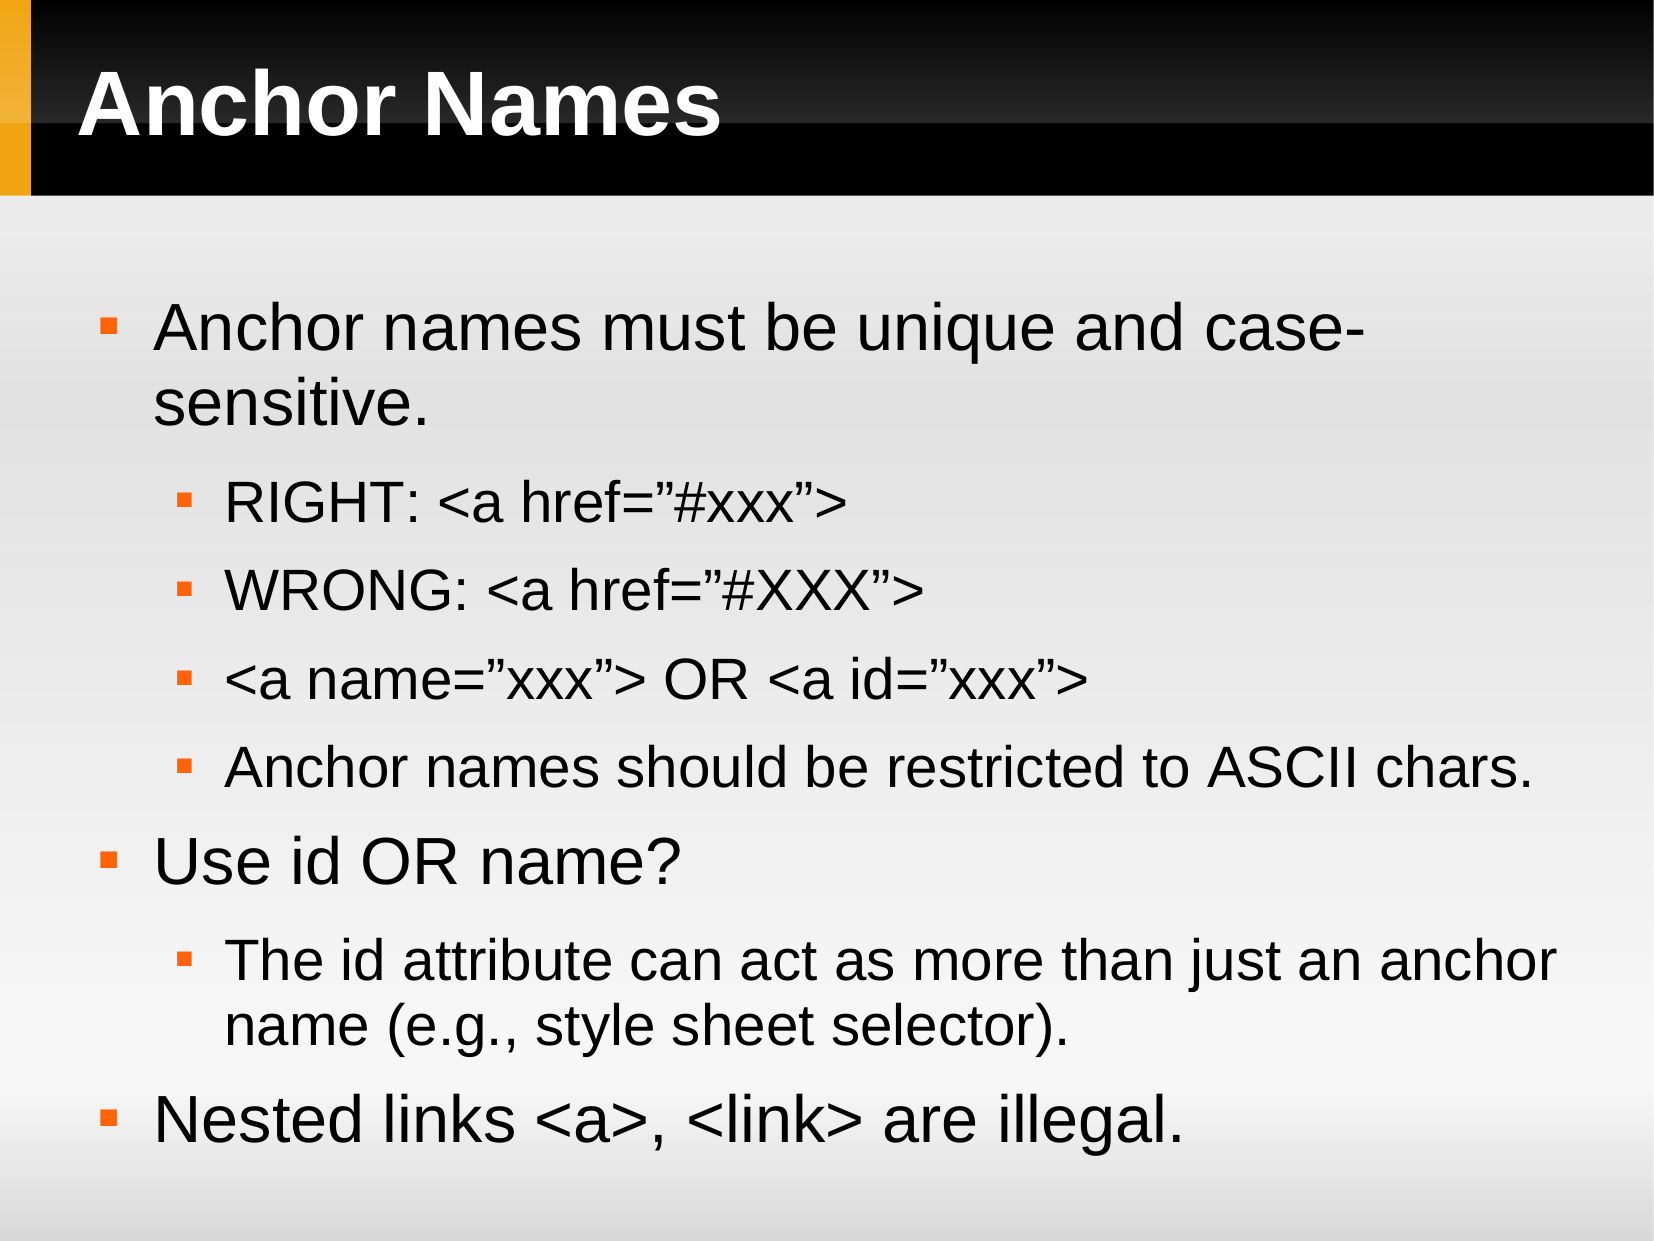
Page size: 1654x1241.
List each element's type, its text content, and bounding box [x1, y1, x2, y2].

picture [0, 0, 1654, 1241]
title Anchor Names [76, 0, 1565, 208]
list Anchor names must be unique and case-sensitive. RIGHT: <a href=”#xxx”> WRONG: <a href=”#XXX”> <a name=”xxx”> OR <a id=”xxx”> Anchor names should be restricted to ASCII chars. Use id OR name? The id attribute can act as more than just an anchor name (e.g., style sheet selector). Nested links <a>, <link> are illegal. [82, 290, 1571, 1157]
